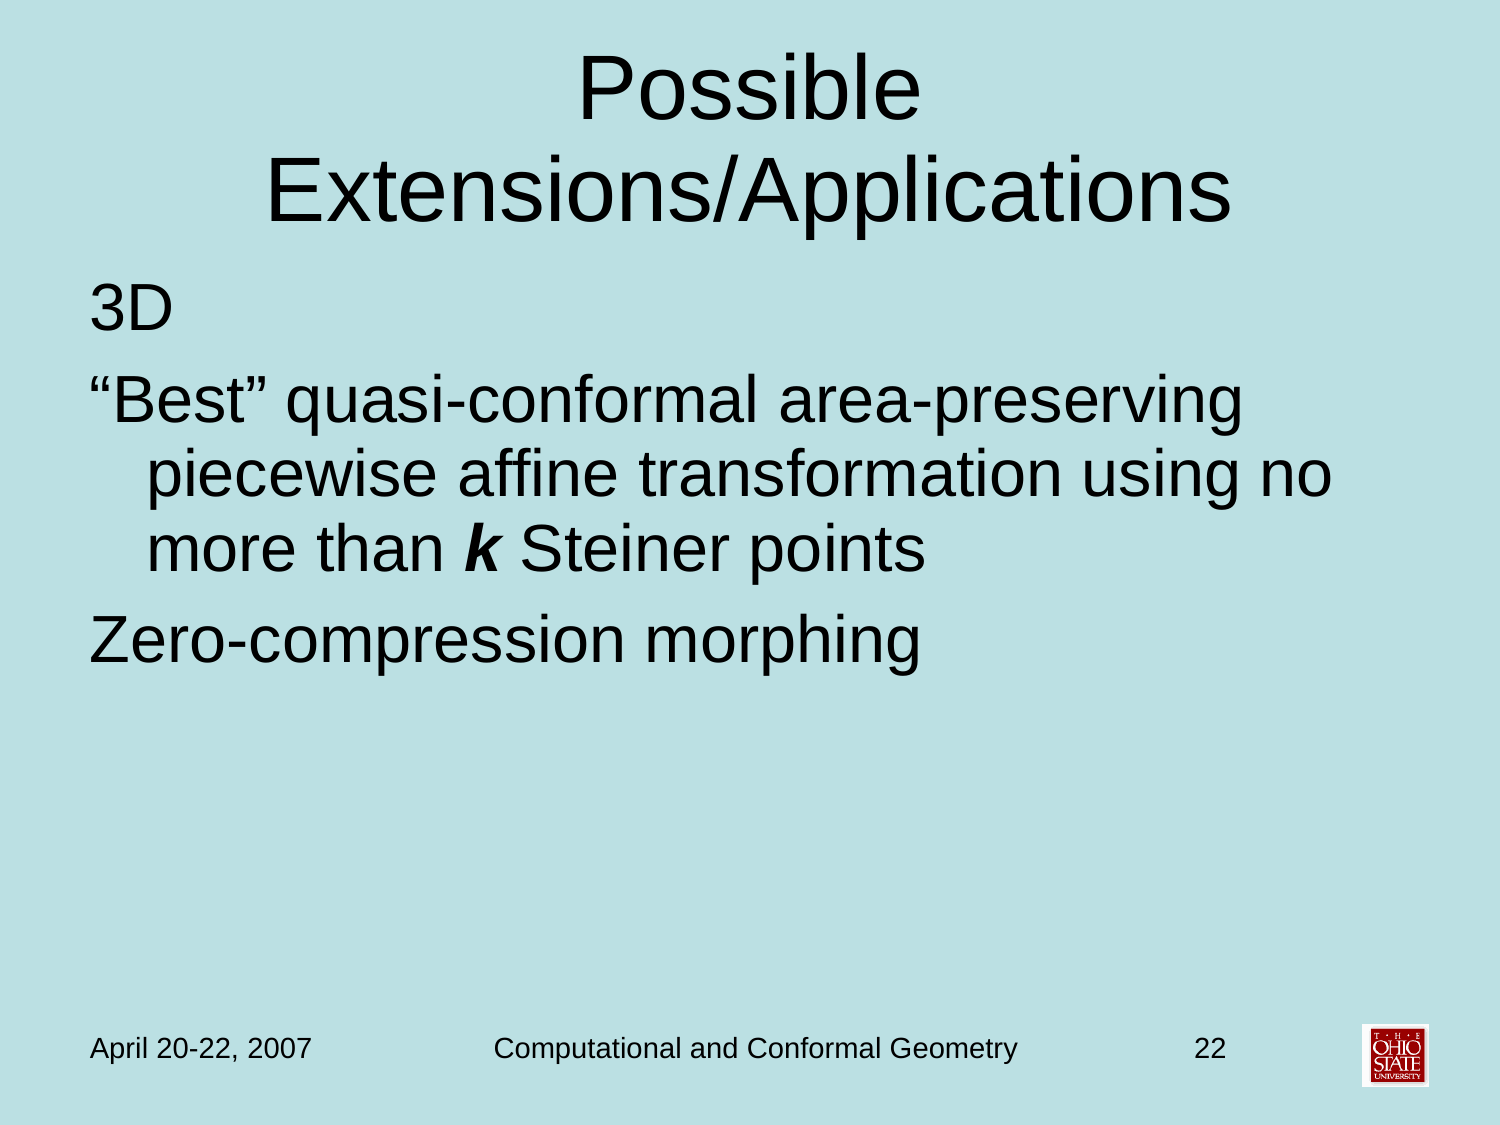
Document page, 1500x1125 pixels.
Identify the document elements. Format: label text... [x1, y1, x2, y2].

picture [1362, 1024, 1429, 1087]
title Possible Extensions/Applications [75, 21, 1426, 257]
list 3D “Best” quasi-conformal area-preserving piecewise affine transformation using no more than k Steiner points Zero-compression morphing [75, 262, 1426, 1006]
